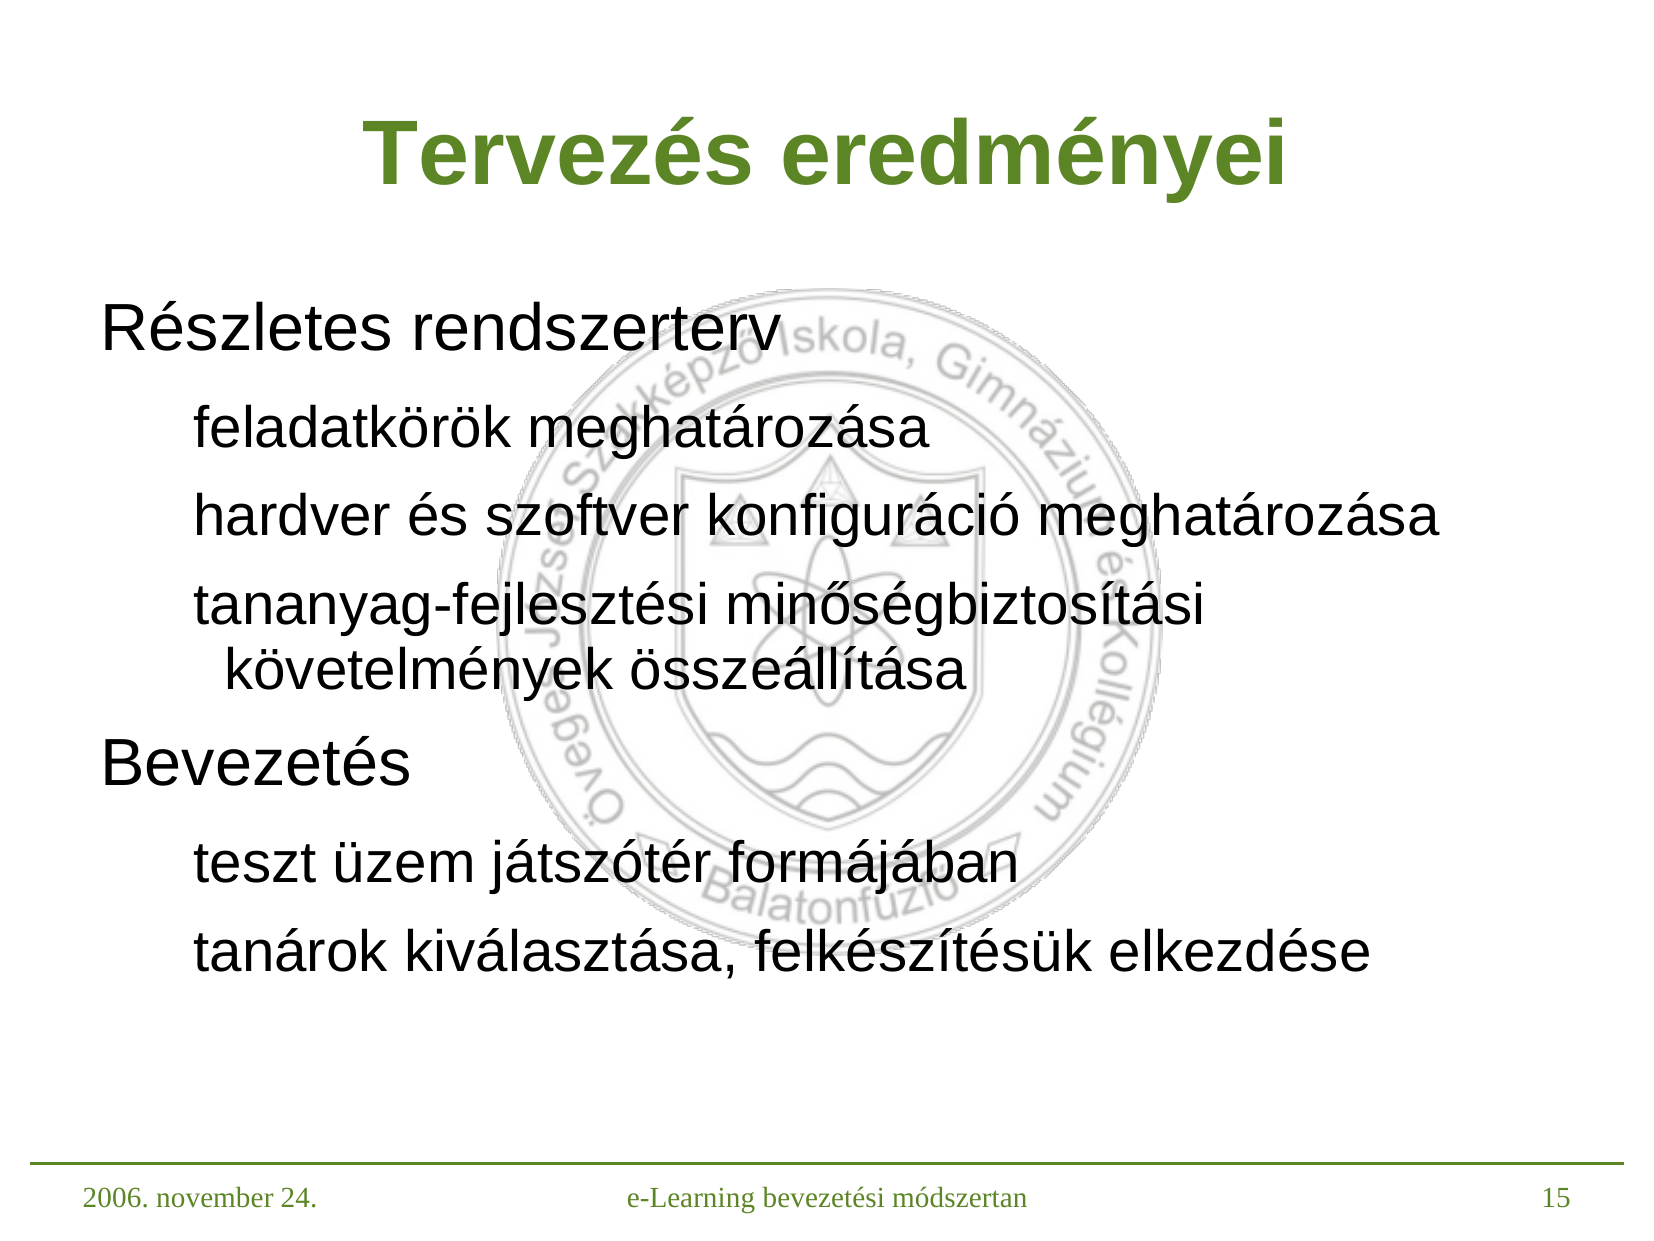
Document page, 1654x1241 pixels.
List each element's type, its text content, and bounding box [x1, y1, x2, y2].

list Részletes rendszerterv feladatkörök meghatározása hardver és szoftver konfiguráció meghatározása tananyag-fejlesztési minőségbiztosítási követelmények összeállítása Bevezetés teszt üzem játszótér formájában tanárok kiválasztása, felkészítésük elkezdése [82, 290, 1571, 1109]
title Tervezés eredményei [82, 49, 1571, 257]
